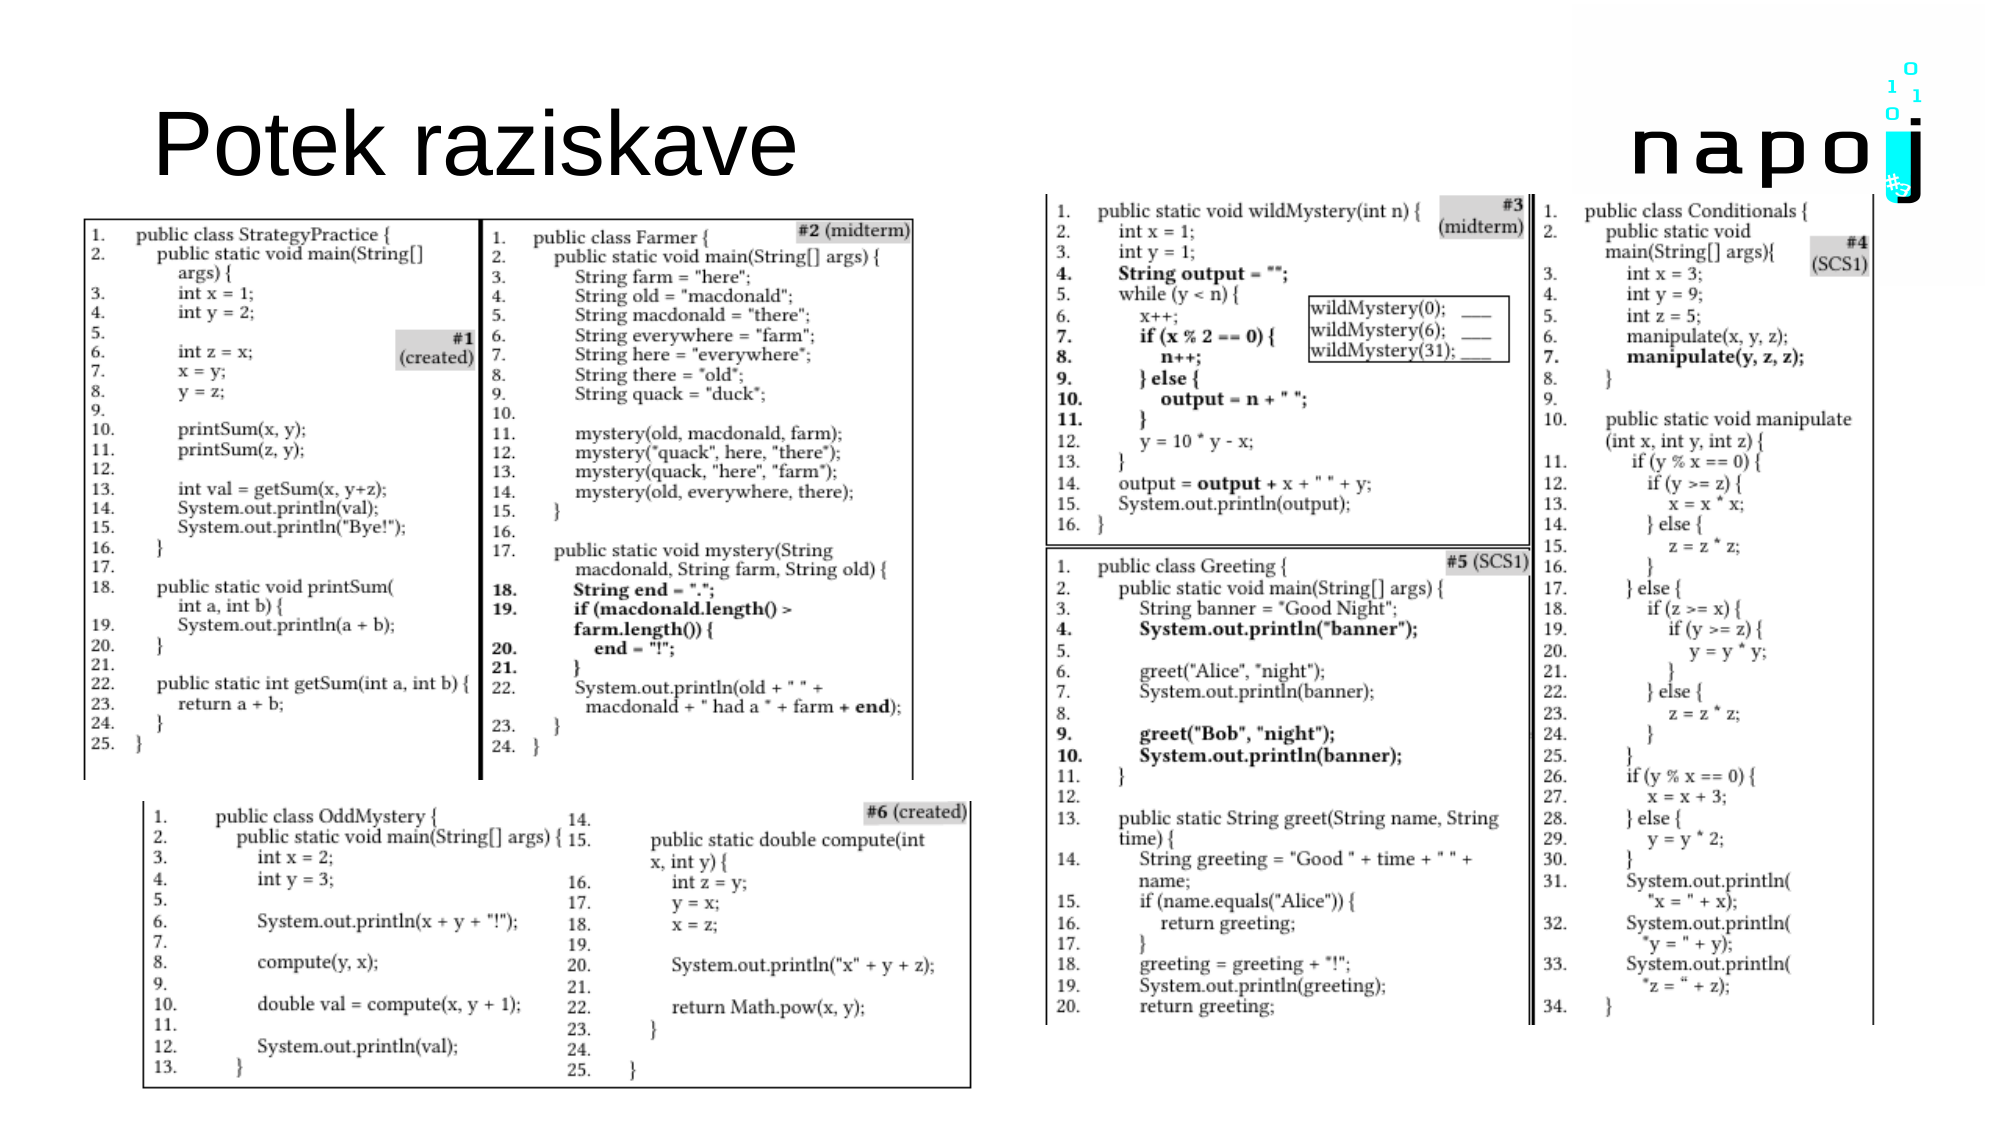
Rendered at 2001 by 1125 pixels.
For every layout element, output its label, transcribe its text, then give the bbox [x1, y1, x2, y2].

title Potek raziskave [137, 29, 1863, 248]
picture [1035, 4, 1985, 1025]
picture [135, 801, 981, 1096]
picture [59, 194, 931, 781]
